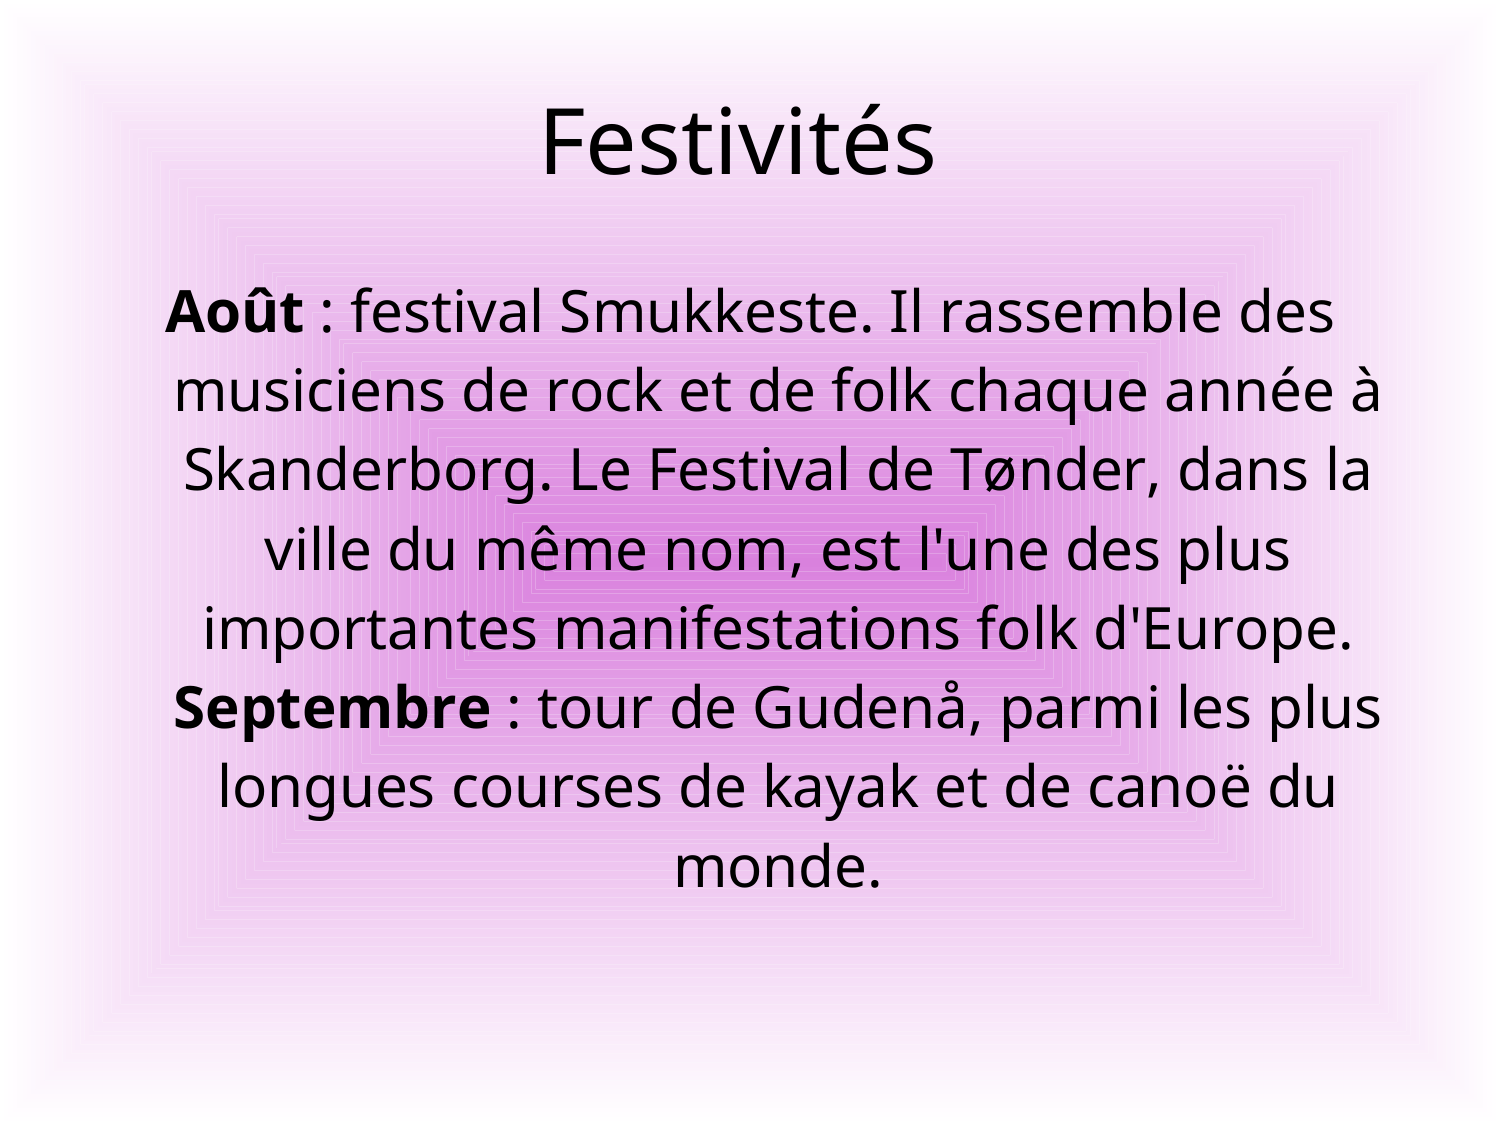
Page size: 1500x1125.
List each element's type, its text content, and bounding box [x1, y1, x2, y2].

list Août : festival Smukkeste. Il rassemble des musiciens de rock et de folk chaque année à Skanderborg. Le Festival de Tønder, dans la ville du même nom, est l'une des plus importantes manifestations folk d'Europe. Septembre : tour de Gudenå, parmi les plus longues courses de kayak et de canoë du monde. [75, 262, 1426, 1006]
title Festivités [75, 45, 1426, 233]
